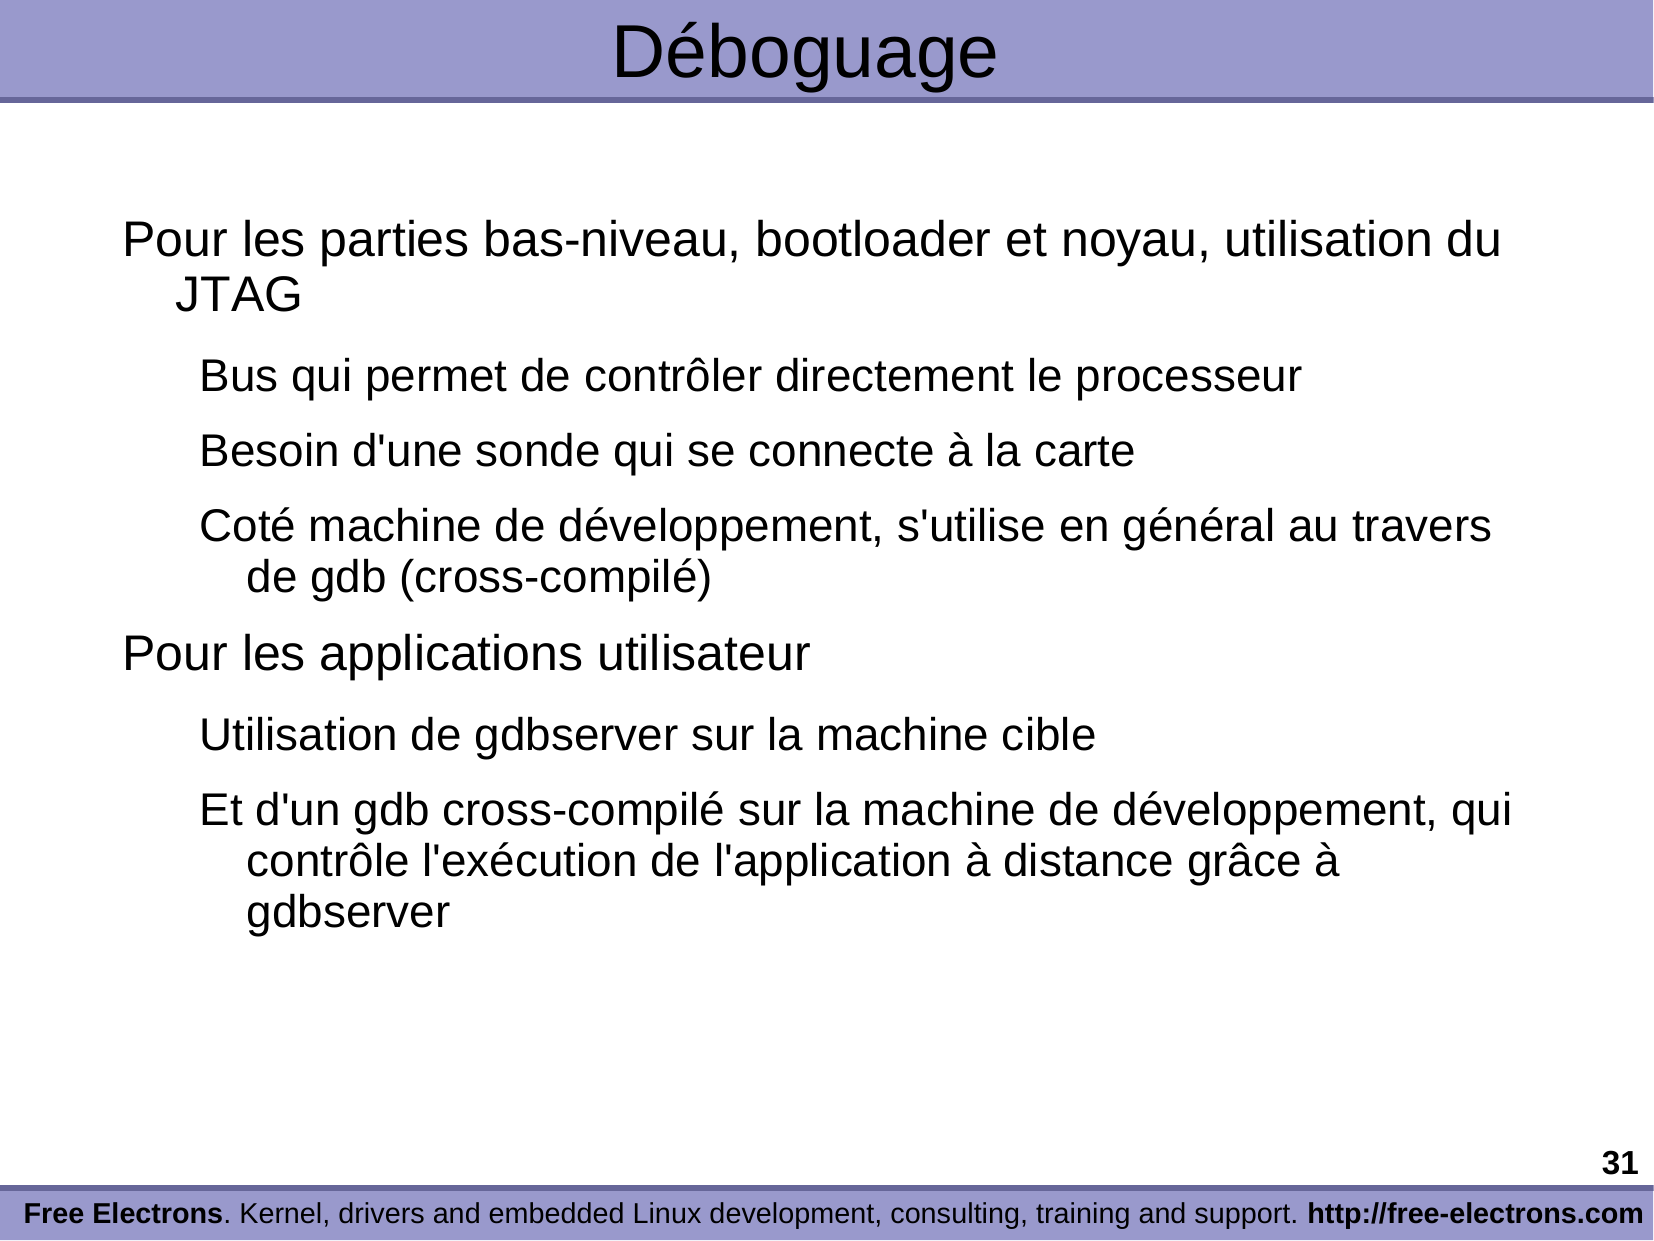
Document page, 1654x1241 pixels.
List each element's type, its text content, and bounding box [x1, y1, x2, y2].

title Déboguage [60, 4, 1551, 98]
list Pour les parties bas-niveau, bootloader et noyau, utilisation du JTAG Bus qui permet de contrôler directement le processeur Besoin d'une sonde qui se connecte à la carte Coté machine de développement, s'utilise en général au travers de gdb (cross-compilé) Pour les applications utilisateur Utilisation de gdbserver sur la machine cible Et d'un gdb cross-compilé sur la machine de développement, qui contrôle l'exécution de l'application à distance grâce à gdbserver [105, 210, 1518, 1061]
